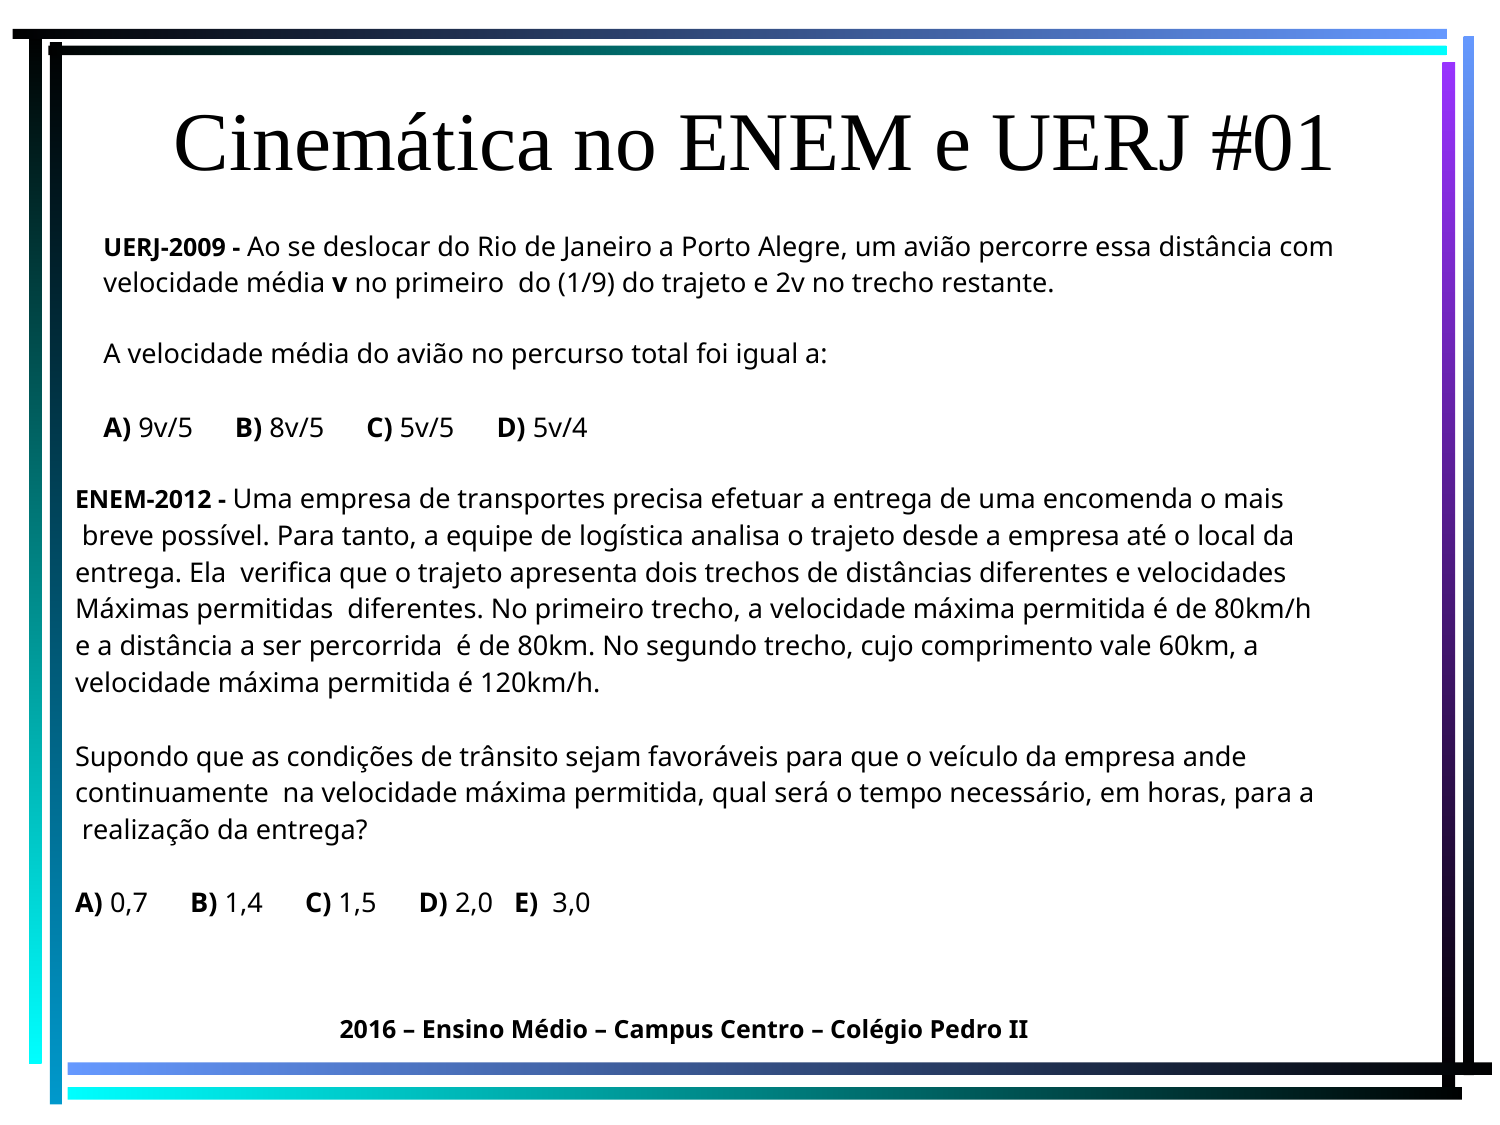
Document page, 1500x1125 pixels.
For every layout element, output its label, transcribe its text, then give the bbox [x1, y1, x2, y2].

text_box 2016 – Ensino Médio – Campus Centro – Colégio Pedro II [324, 1003, 1045, 1054]
title Cinemática no ENEM e UERJ #01 [118, 88, 1394, 214]
picture [0, 0, 1500, 1125]
text_box UERJ-2009 - Ao se deslocar do Rio de Janeiro a Porto Alegre, um avião percorre essa distância com velocidade média v no primeiro do (1/9) do trajeto e 2v no trecho restante. A velocidade média do avião no percurso total foi igual a: A) 9v/5 B) 8v/5 C) 5v/5 D) 5v/4 [88, 219, 1356, 453]
text_box ENEM-2012 - Uma empresa de transportes precisa efetuar a entrega de uma encomenda o mais breve possível. Para tanto, a equipe de logística analisa o trajeto desde a empresa até o local da entrega. Ela verifica que o trajeto apresenta dois trechos de distâncias diferentes e velocidades Máximas permitidas diferentes. No primeiro trecho, a velocidade máxima permitida é de 80km/h e a distância a ser percorrida é de 80km. No segundo trecho, cujo comprimento vale 60km, a velocidade máxima permitida é 120km/h. Supondo que as condições de trânsito sejam favoráveis para que o veículo da empresa ande continuamente na velocidade máxima permitida, qual será o tempo necessário, em horas, para a realização da entrega? A) 0,7 B) 1,4 C) 1,5 D) 2,0 E) 3,0 [60, 472, 1334, 929]
